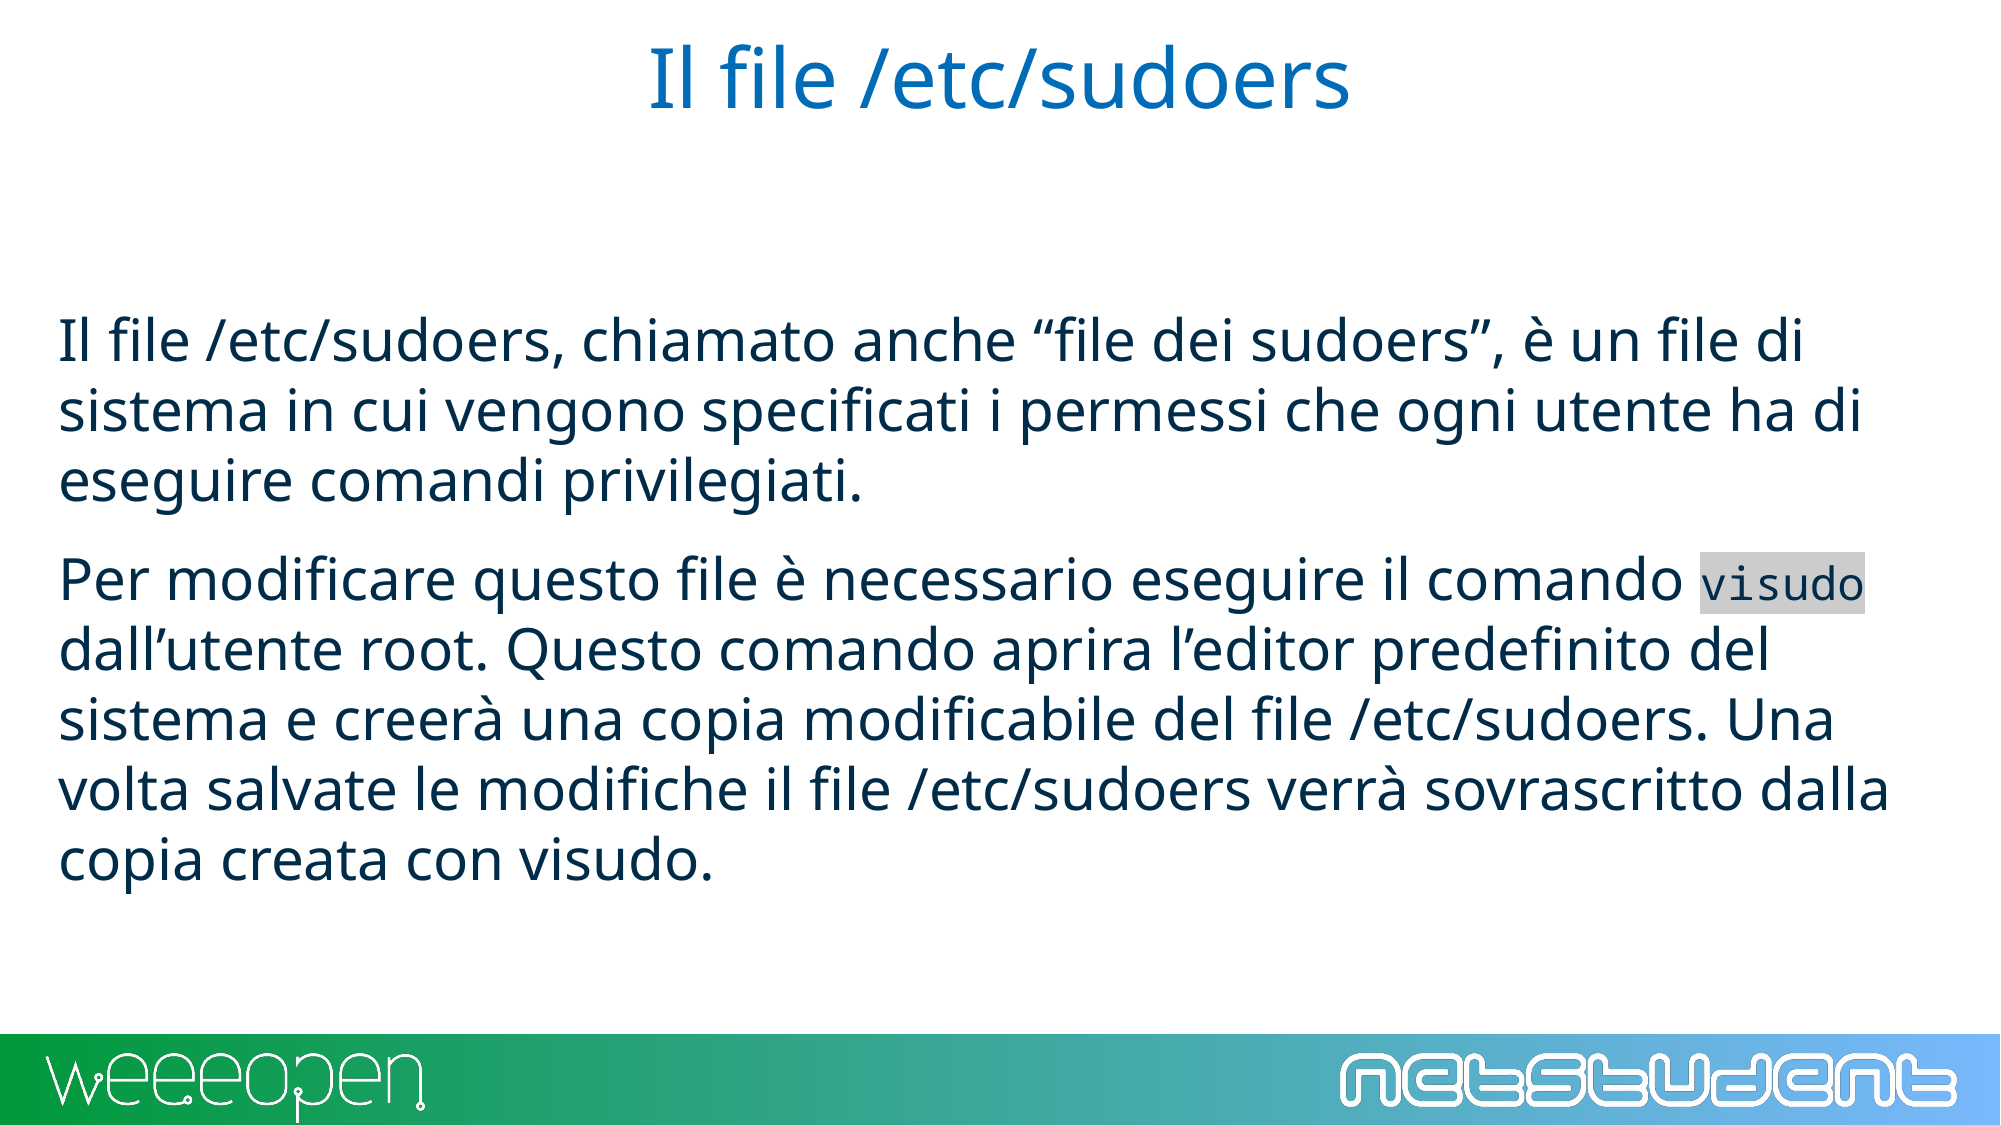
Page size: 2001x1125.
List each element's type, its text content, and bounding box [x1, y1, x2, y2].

picture [45, 1053, 425, 1123]
picture [1340, 1053, 1957, 1107]
list Il file /etc/sudoers, chiamato anche “file dei sudoers”, è un file di sistema in cui vengono specificati i permessi che ogni utente ha di eseguire comandi privilegiati. Per modificare questo file è necessario eseguire il comando visudo dall’utente root. Questo comando aprira l’editor predefinito del sistema e creerà una copia modificabile del file /etc/sudoers. Una volta salvate le modifiche il file /etc/sudoers verrà sovrascritto dalla copia creata con visudo. [43, 295, 1959, 1010]
title Il file /etc/sudoers [43, 29, 1959, 247]
